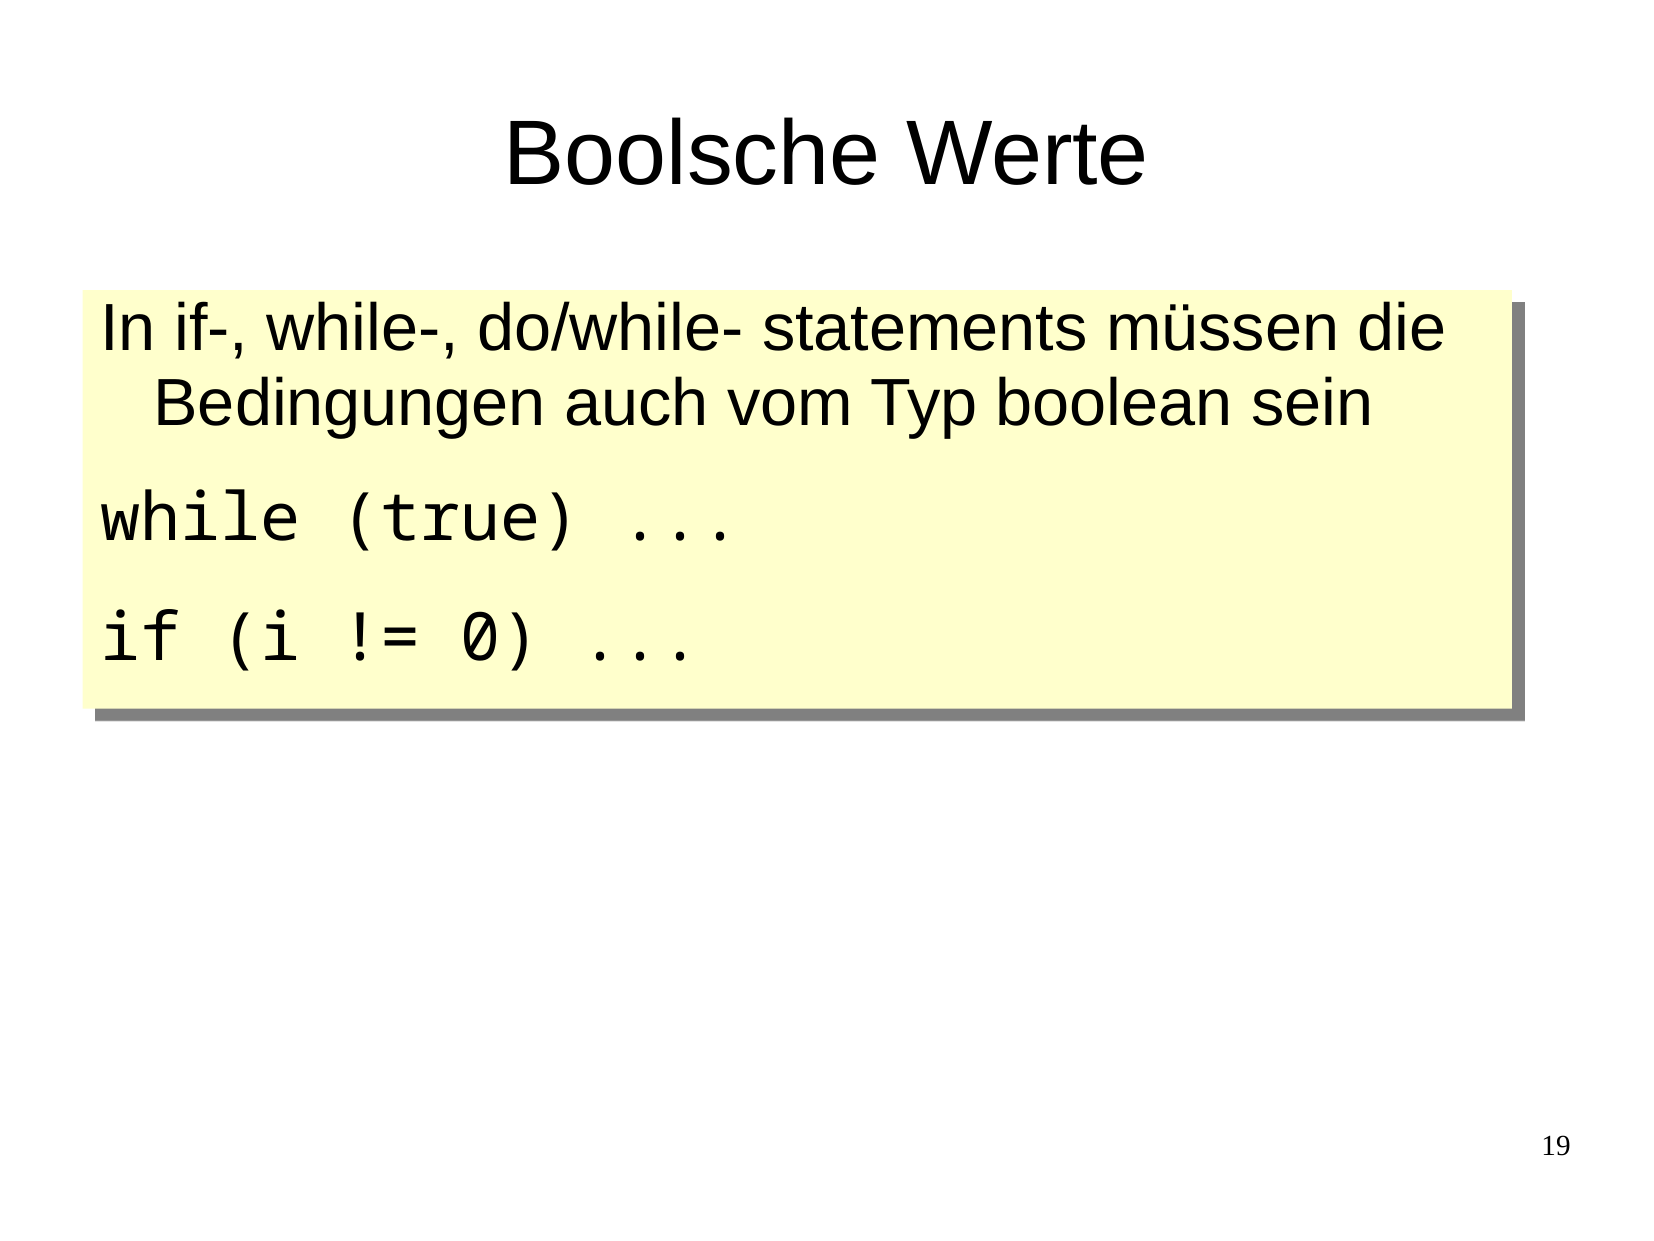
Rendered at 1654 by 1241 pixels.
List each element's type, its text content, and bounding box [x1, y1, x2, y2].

list In if-, while-, do/while- statements müssen die Bedingungen auch vom Typ boolean sein while (true) ... if (i != 0) ... [82, 290, 1512, 709]
title Boolsche Werte [82, 56, 1571, 250]
